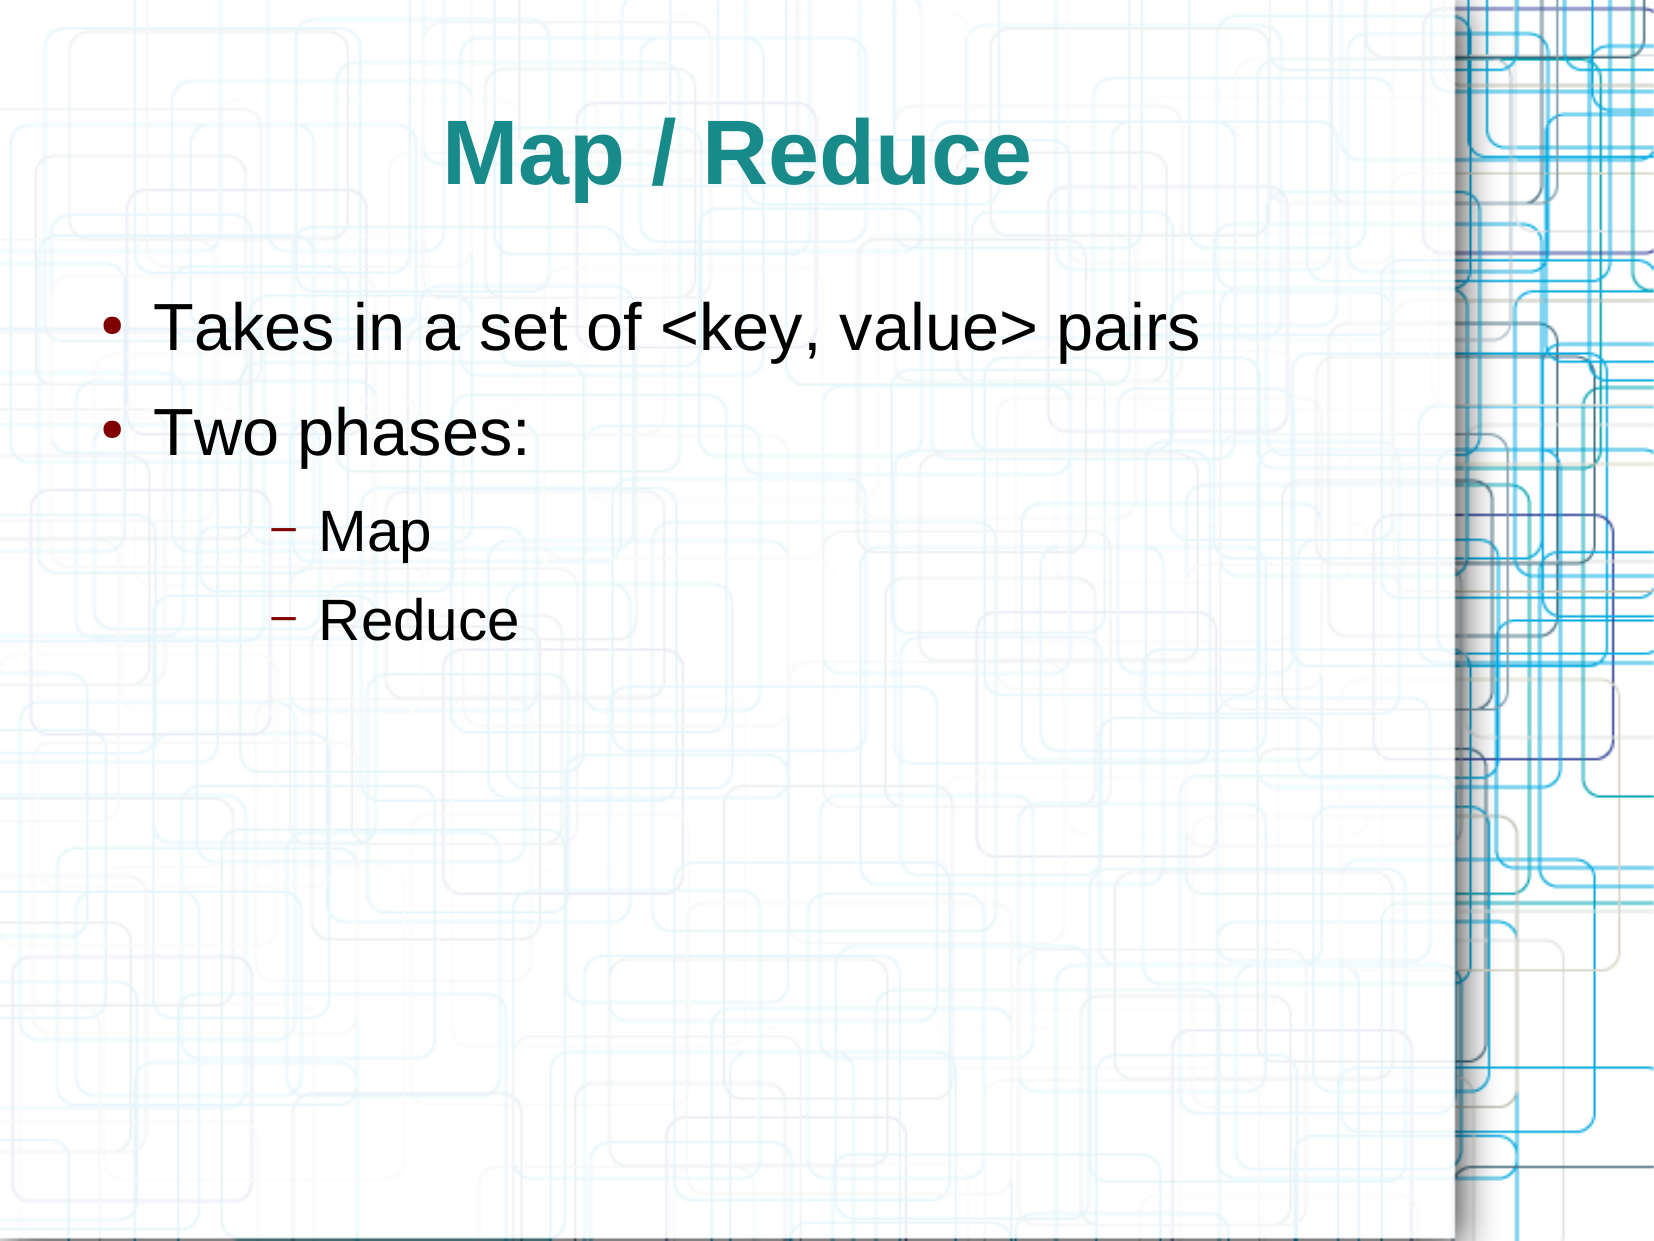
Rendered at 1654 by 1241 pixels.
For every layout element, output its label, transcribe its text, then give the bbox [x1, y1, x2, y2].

list Takes in a set of <key, value> pairs Two phases: Map Reduce [82, 290, 1418, 1094]
title Map / Reduce [59, 56, 1418, 250]
picture [0, 0, 1654, 1241]
